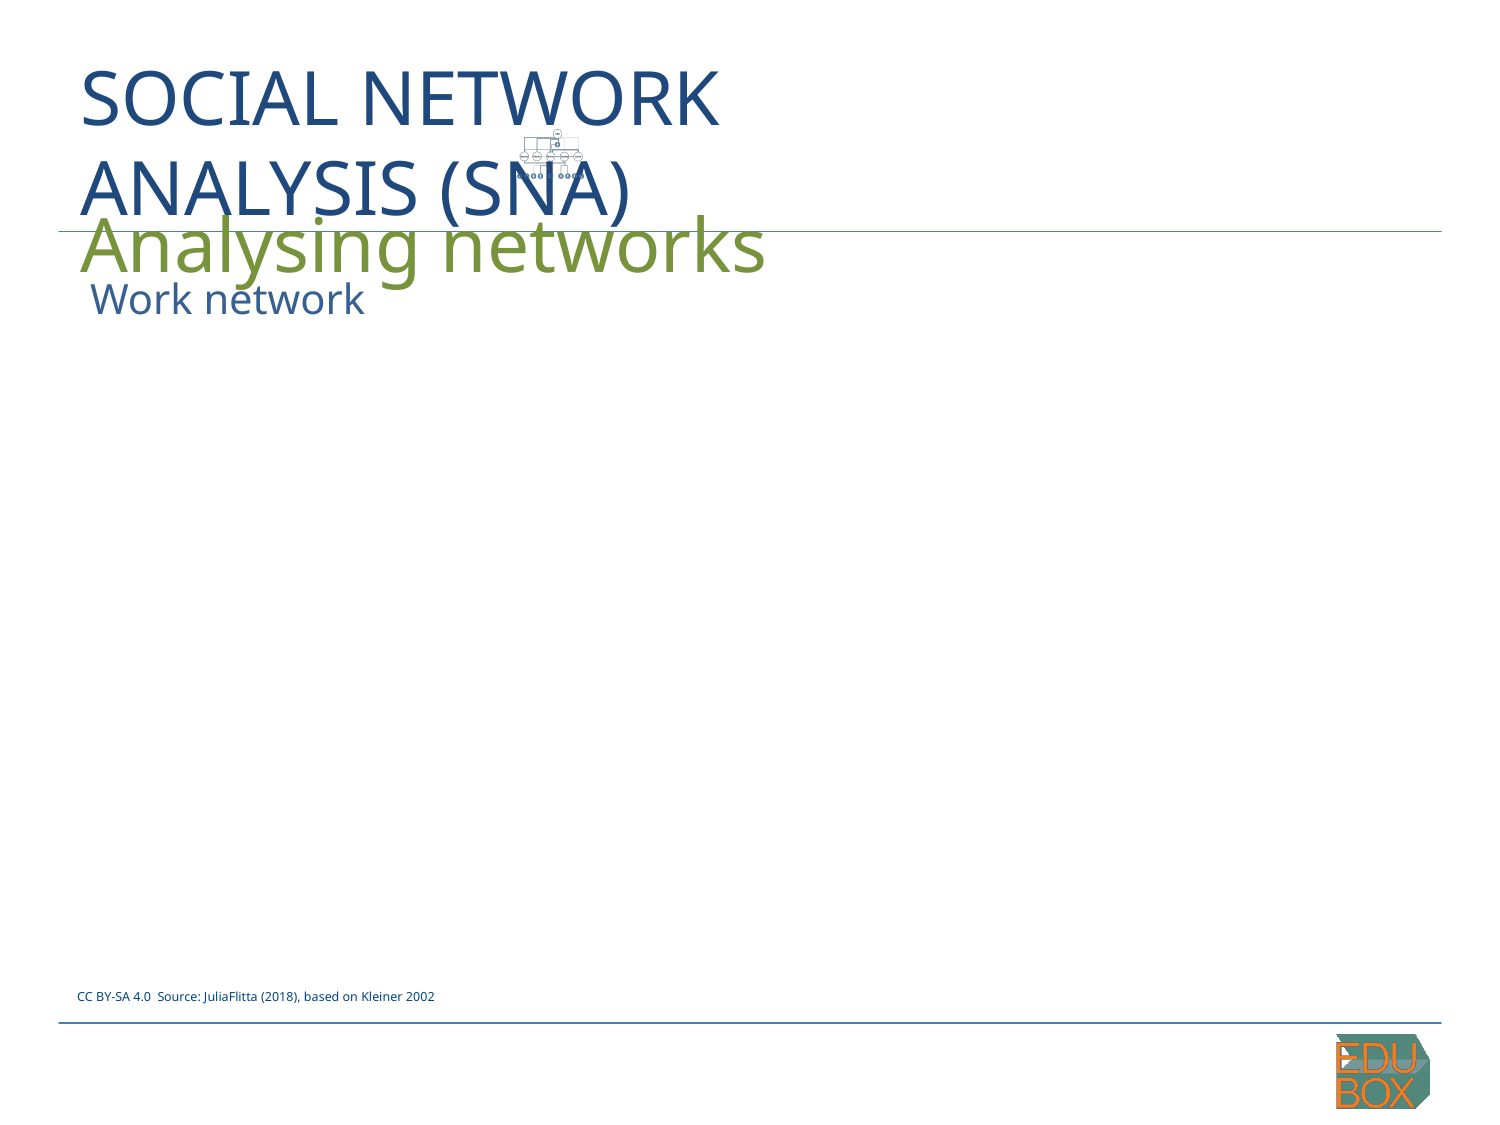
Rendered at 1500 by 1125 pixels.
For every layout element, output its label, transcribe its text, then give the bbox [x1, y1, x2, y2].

picture [194, 315, 1239, 1043]
picture [1328, 1028, 1437, 1114]
text_box CC BY-SA 4.0 Source: JuliaFlitta (2018), based on Kleiner 2002 [62, 981, 1137, 1015]
text_box Work network [75, 265, 1426, 315]
list Analysing networks [64, 127, 1040, 247]
title SOCIAL NETWORK ANALYSIS (SNA) [64, 42, 1436, 153]
